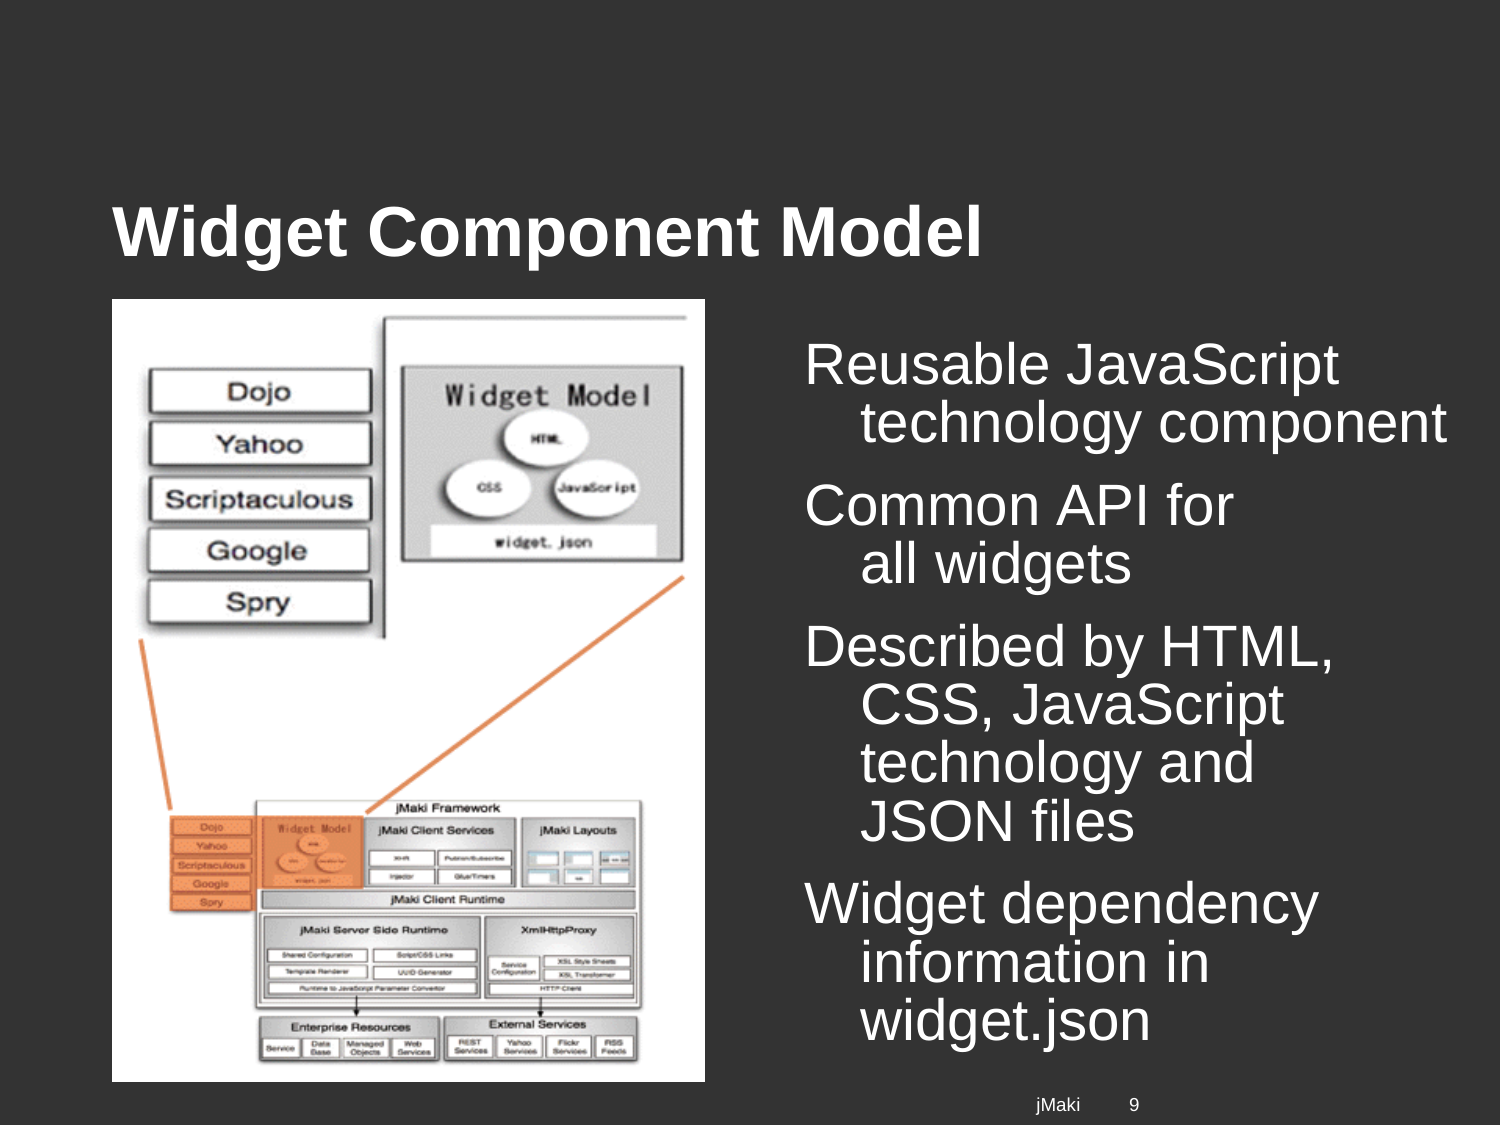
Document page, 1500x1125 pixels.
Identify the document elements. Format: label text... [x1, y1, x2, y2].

picture [112, 299, 705, 1082]
title Widget Component Model [112, 119, 1417, 271]
list Reusable JavaScript technology component Common API for all widgets Described by HTML, CSS, JavaScript technology and JSON files Widget dependency information in widget.json [804, 337, 1463, 1062]
